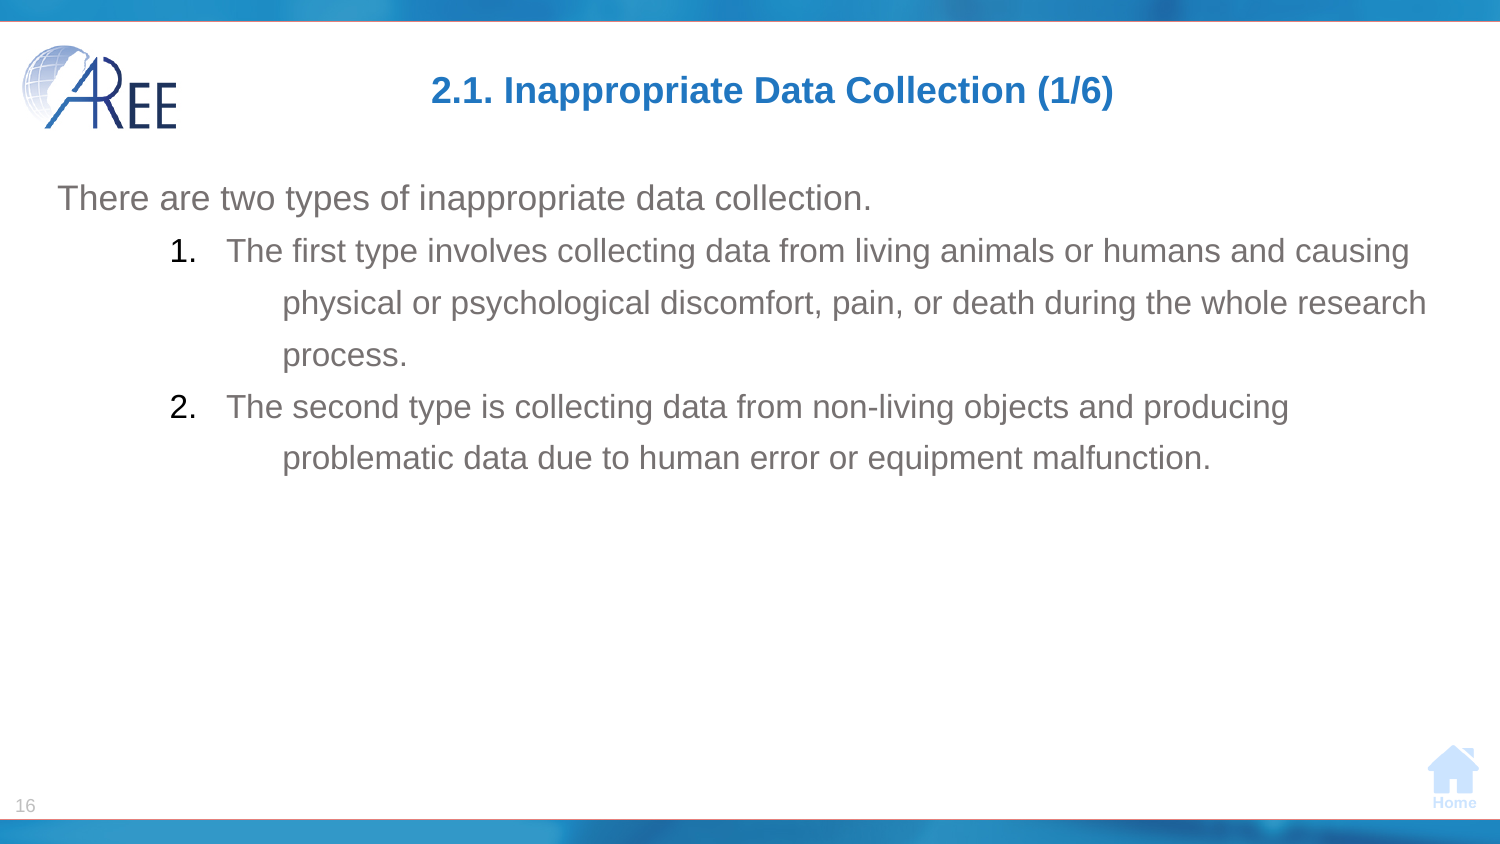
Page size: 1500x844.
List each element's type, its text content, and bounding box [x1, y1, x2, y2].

text_box 16 [0, 782, 338, 827]
list There are two types of inappropriate data collection. The first type involves collecting data from living animals or humans and causing physical or psychological discomfort, pain, or death during the whole research process. The second type is collecting data from non-living objects and producing problematic data due to human error or equipment malfunction. [42, 154, 1465, 783]
title 2.1. Inappropriate Data Collection (1/6) [415, 63, 1466, 155]
